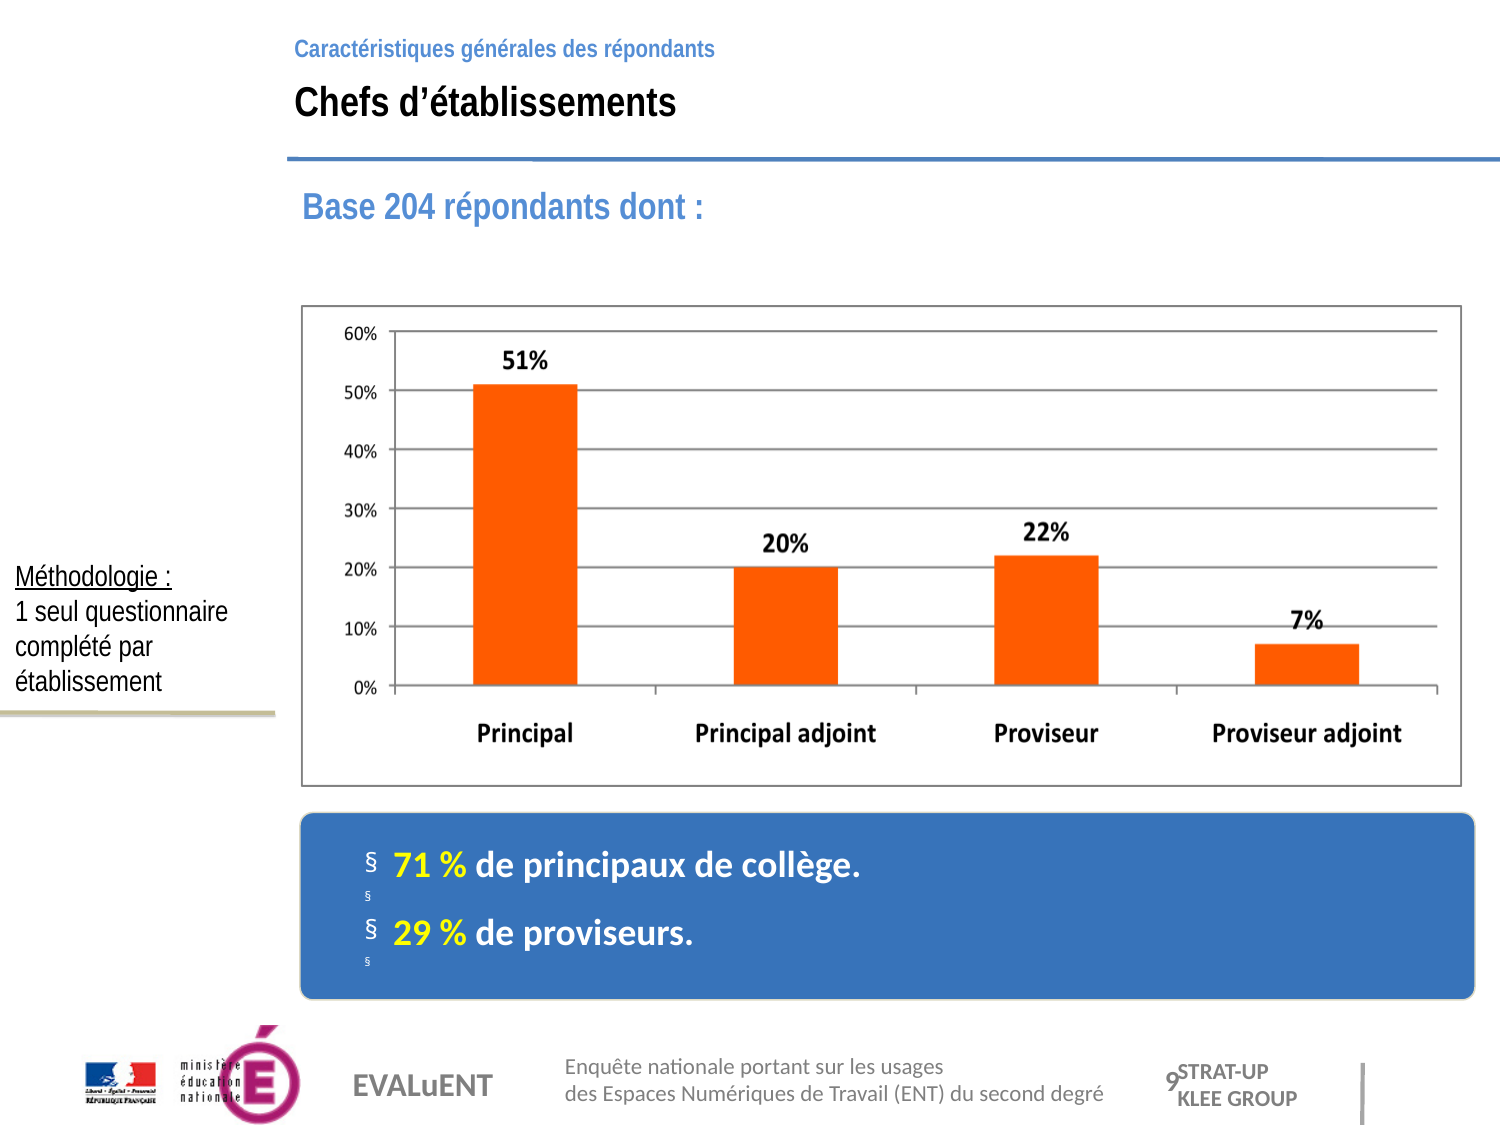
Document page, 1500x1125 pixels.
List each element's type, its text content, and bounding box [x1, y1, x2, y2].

text_box [1074, 1050, 1426, 1110]
text_box Méthodologie : 1 seul questionnaire complété par établissement [0, 549, 313, 707]
text_box Base 204 répondants dont : [287, 174, 725, 236]
text_box Caractéristiques générales des répondants Chefs d’établissements [279, 25, 1450, 100]
picture [300, 304, 1463, 788]
text_box 71 % de principaux de collège. 29 % de proviseurs. [299, 812, 1476, 1000]
